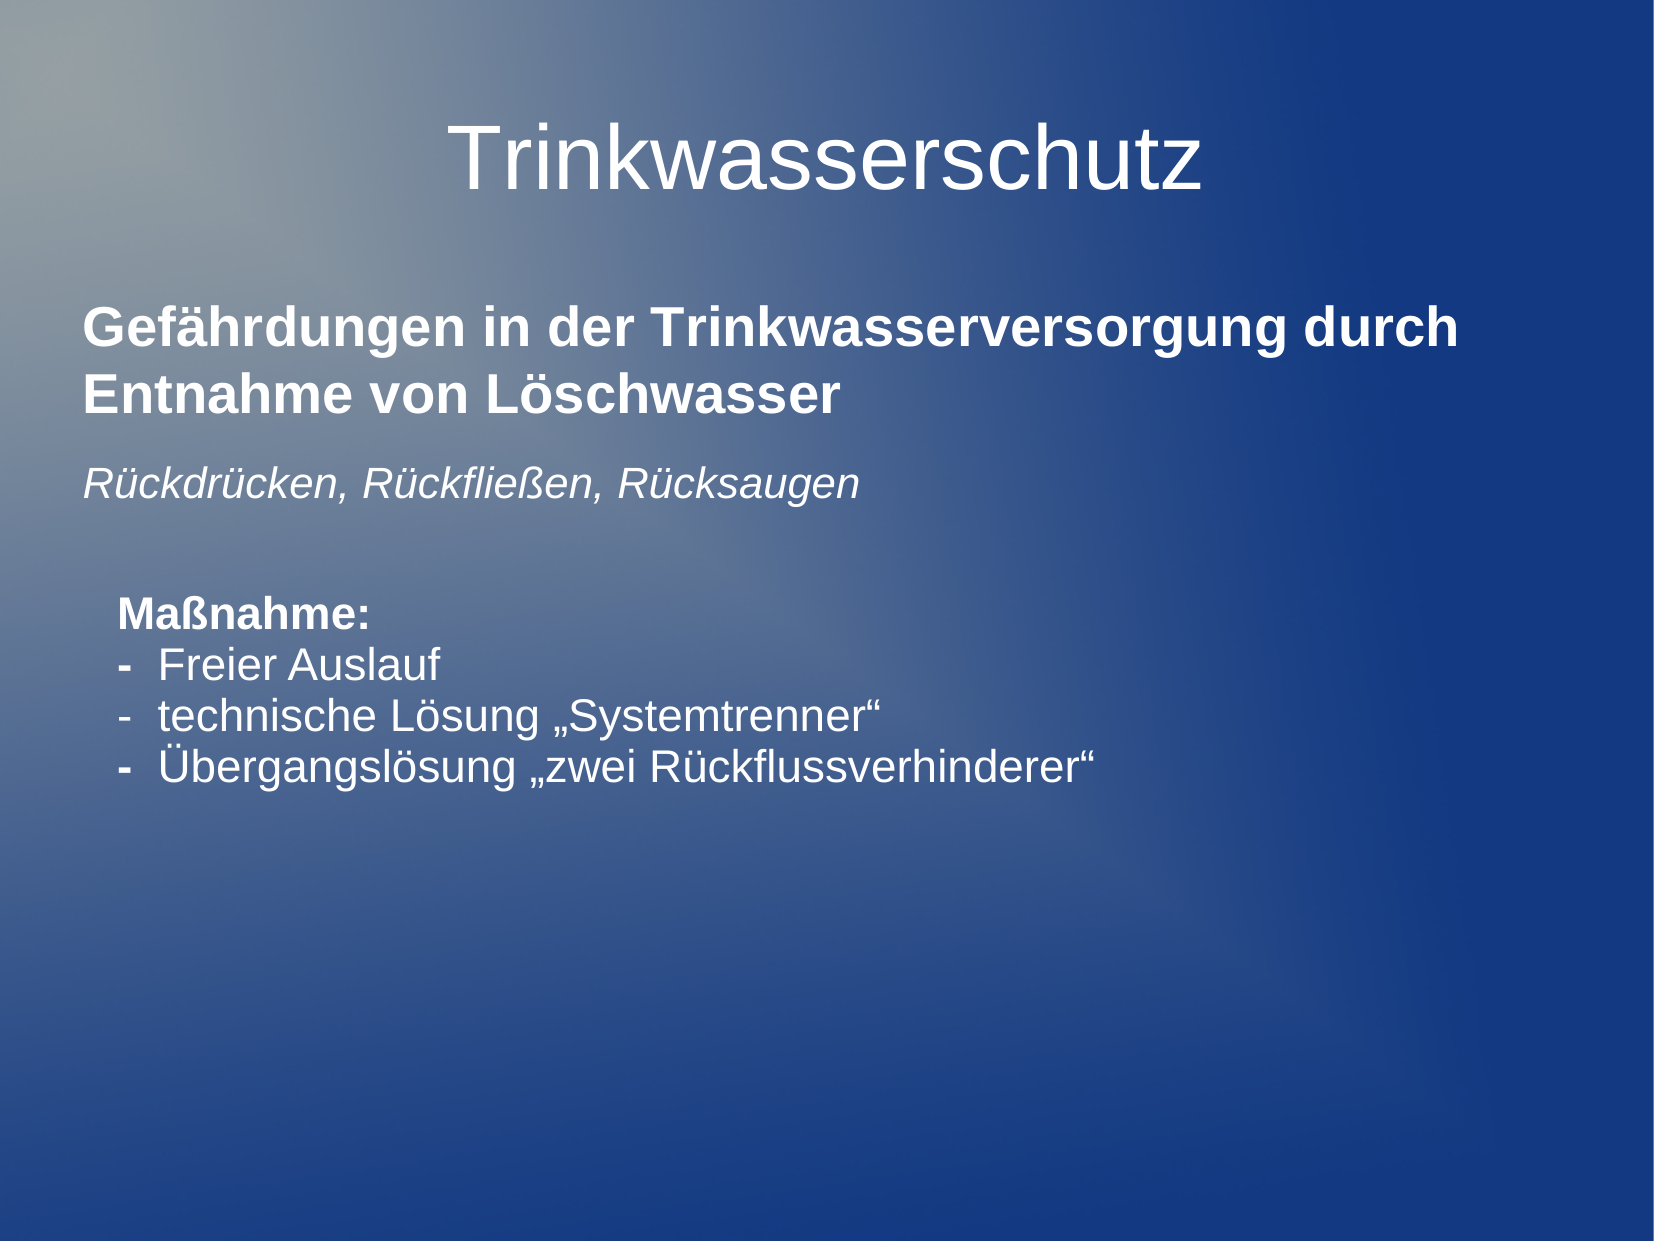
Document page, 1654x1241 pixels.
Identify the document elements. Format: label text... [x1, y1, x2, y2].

list Gefährdungen in der Trinkwasserversorgung durch Entnahme von Löschwasser Rückdrücken, Rückfließen, Rücksaugen [82, 290, 1571, 1109]
title Trinkwasserschutz [82, 49, 1571, 257]
text_box Maßnahme: - Freier Auslauf - technische Lösung „Systemtrenner“ - Übergangslösung „zwei Rückflussverhinderer“ [102, 580, 1146, 805]
